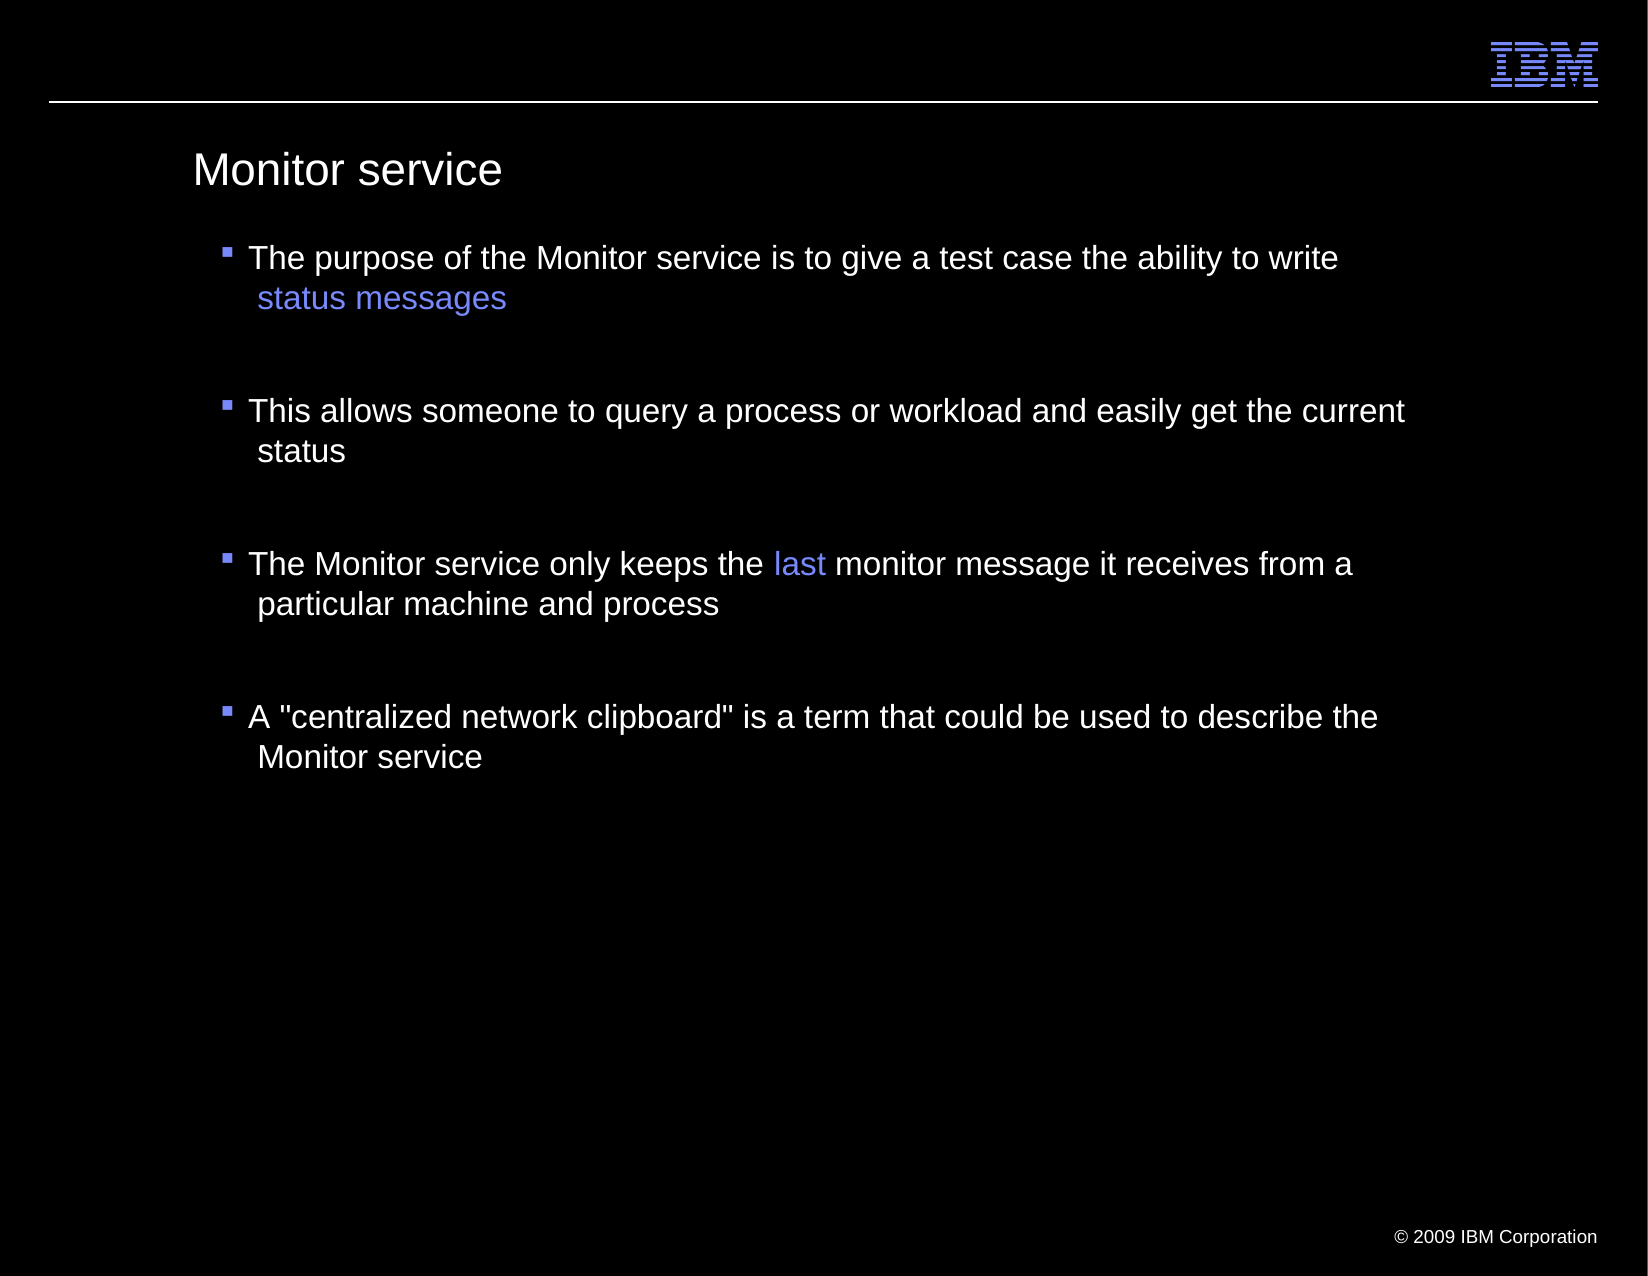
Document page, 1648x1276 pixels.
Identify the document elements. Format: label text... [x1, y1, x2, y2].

title Monitor service [175, 137, 1648, 231]
text_box The purpose of the Monitor service is to give a test case the ability to write status messages This allows someone to query a process or workload and easily get the current status The Monitor service only keeps the last monitor message it receives from a particular machine and process A "centralized network clipboard" is a term that could be used to describe the Monitor service [219, 236, 1570, 776]
picture [1491, 42, 1598, 87]
